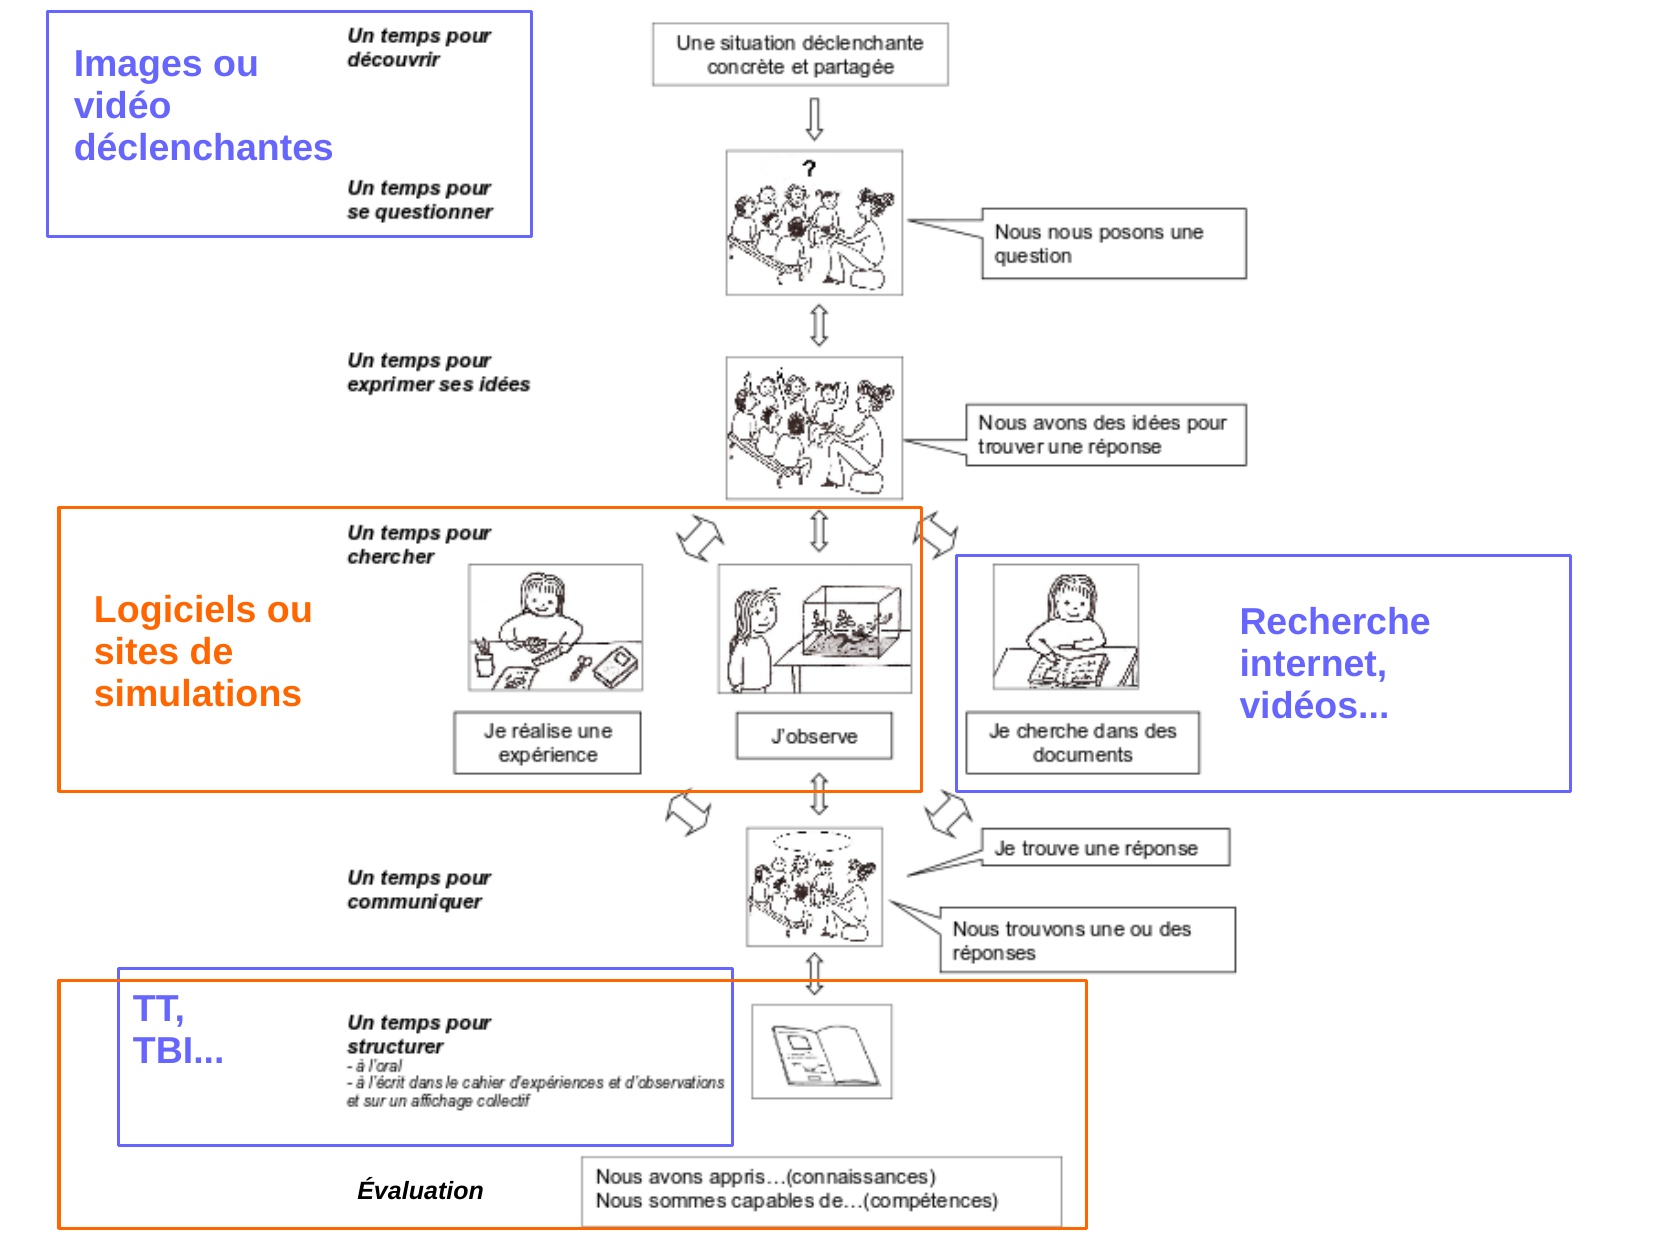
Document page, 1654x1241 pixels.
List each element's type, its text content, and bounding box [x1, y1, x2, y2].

text_box Logiciels ou sites de simulations [79, 580, 355, 722]
text_box [59, 507, 922, 792]
text_box [956, 555, 1571, 792]
picture [307, 0, 1288, 1241]
text_box [59, 968, 1087, 1229]
text_box Images ou vidéo déclenchantes [59, 35, 355, 219]
text_box Recherche internet, vidéos... [1224, 592, 1501, 734]
text_box [47, 11, 532, 237]
